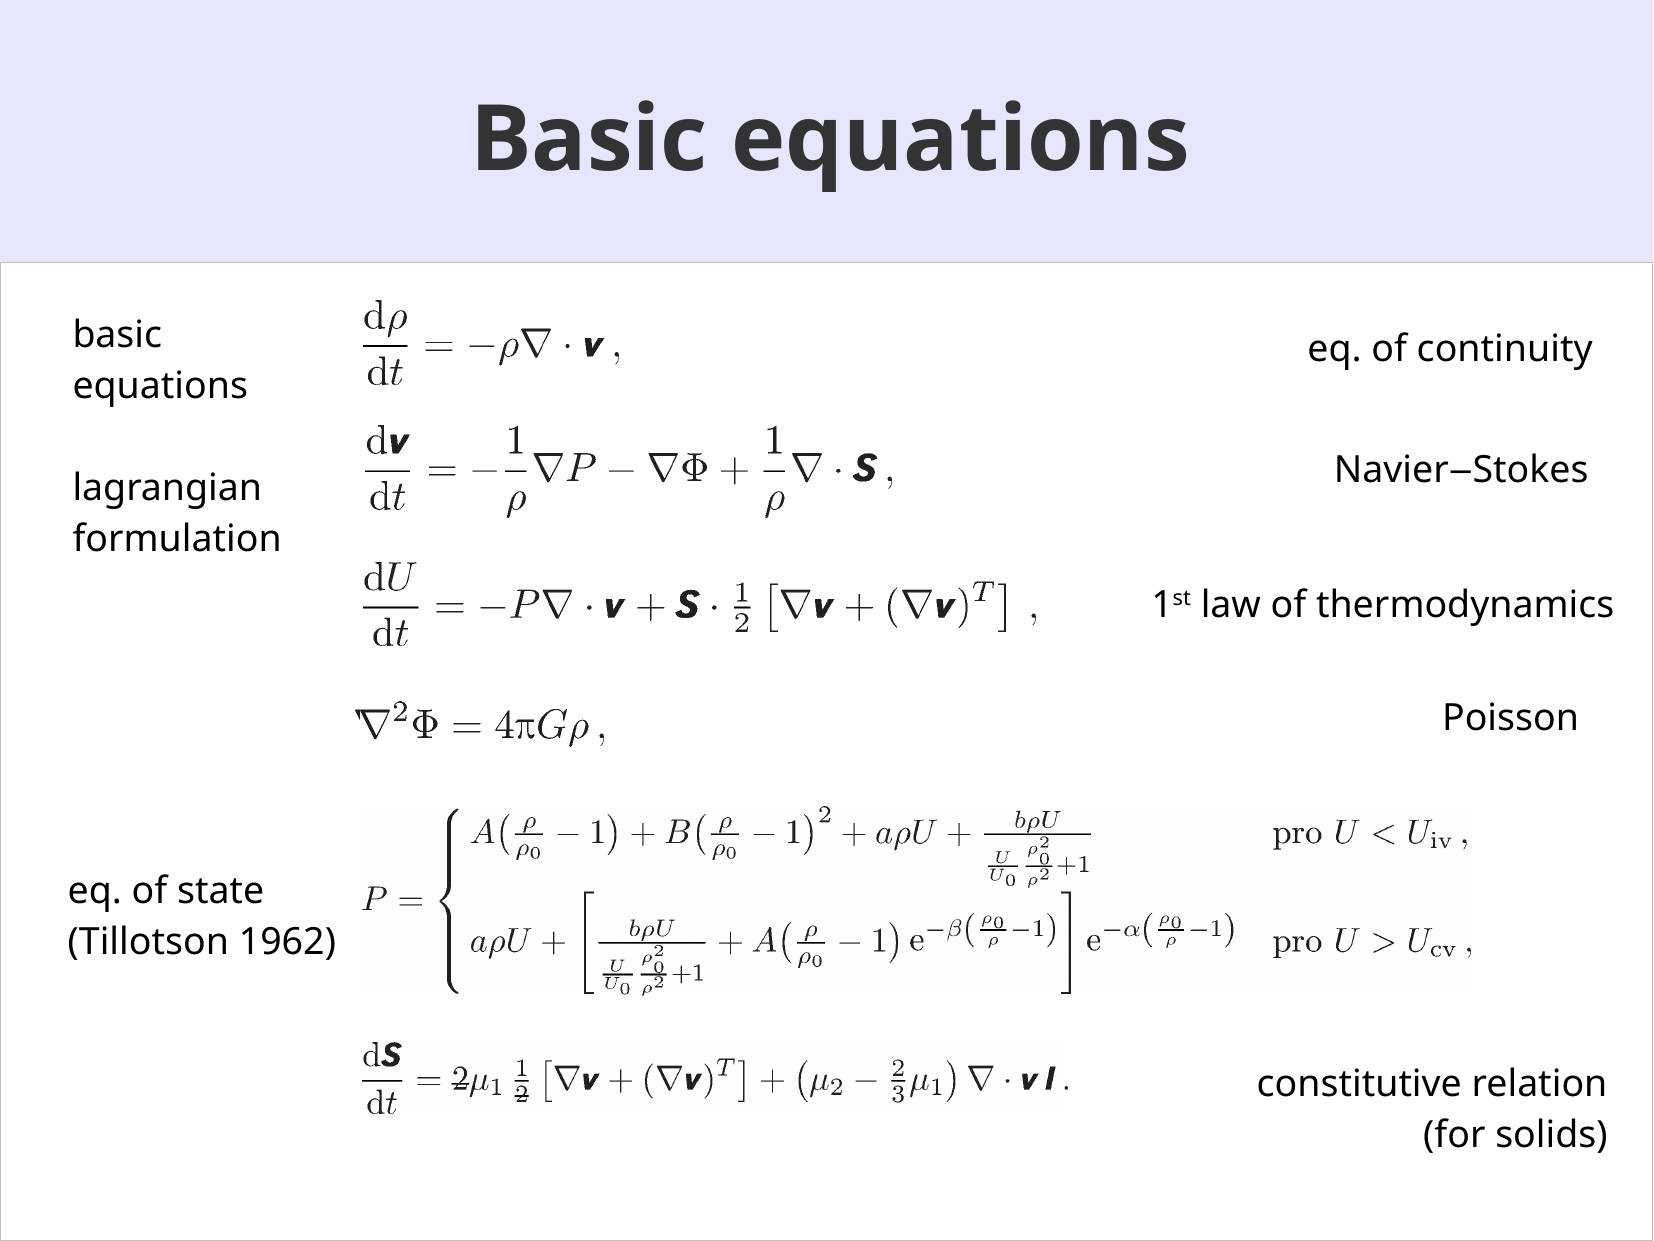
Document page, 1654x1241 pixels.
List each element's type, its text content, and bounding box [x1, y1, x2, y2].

text_box 1st law of thermodynamics [1136, 569, 1572, 630]
picture [362, 1042, 1068, 1114]
text_box Navier‒Stokes [1319, 435, 1572, 495]
text_box eq. of state (Tillotson 1962) [52, 856, 314, 960]
picture [365, 425, 892, 518]
text_box eq. of continuity [1292, 314, 1574, 374]
picture [363, 300, 619, 385]
text_box Poisson [1427, 683, 1572, 743]
text_box constitutive relation (for solids) [1241, 1048, 1571, 1152]
picture [362, 806, 1471, 996]
picture [355, 701, 604, 747]
text_box basic equations lagrangian formulation [57, 300, 266, 536]
picture [363, 562, 1036, 646]
title Basic equations [124, 31, 1536, 239]
